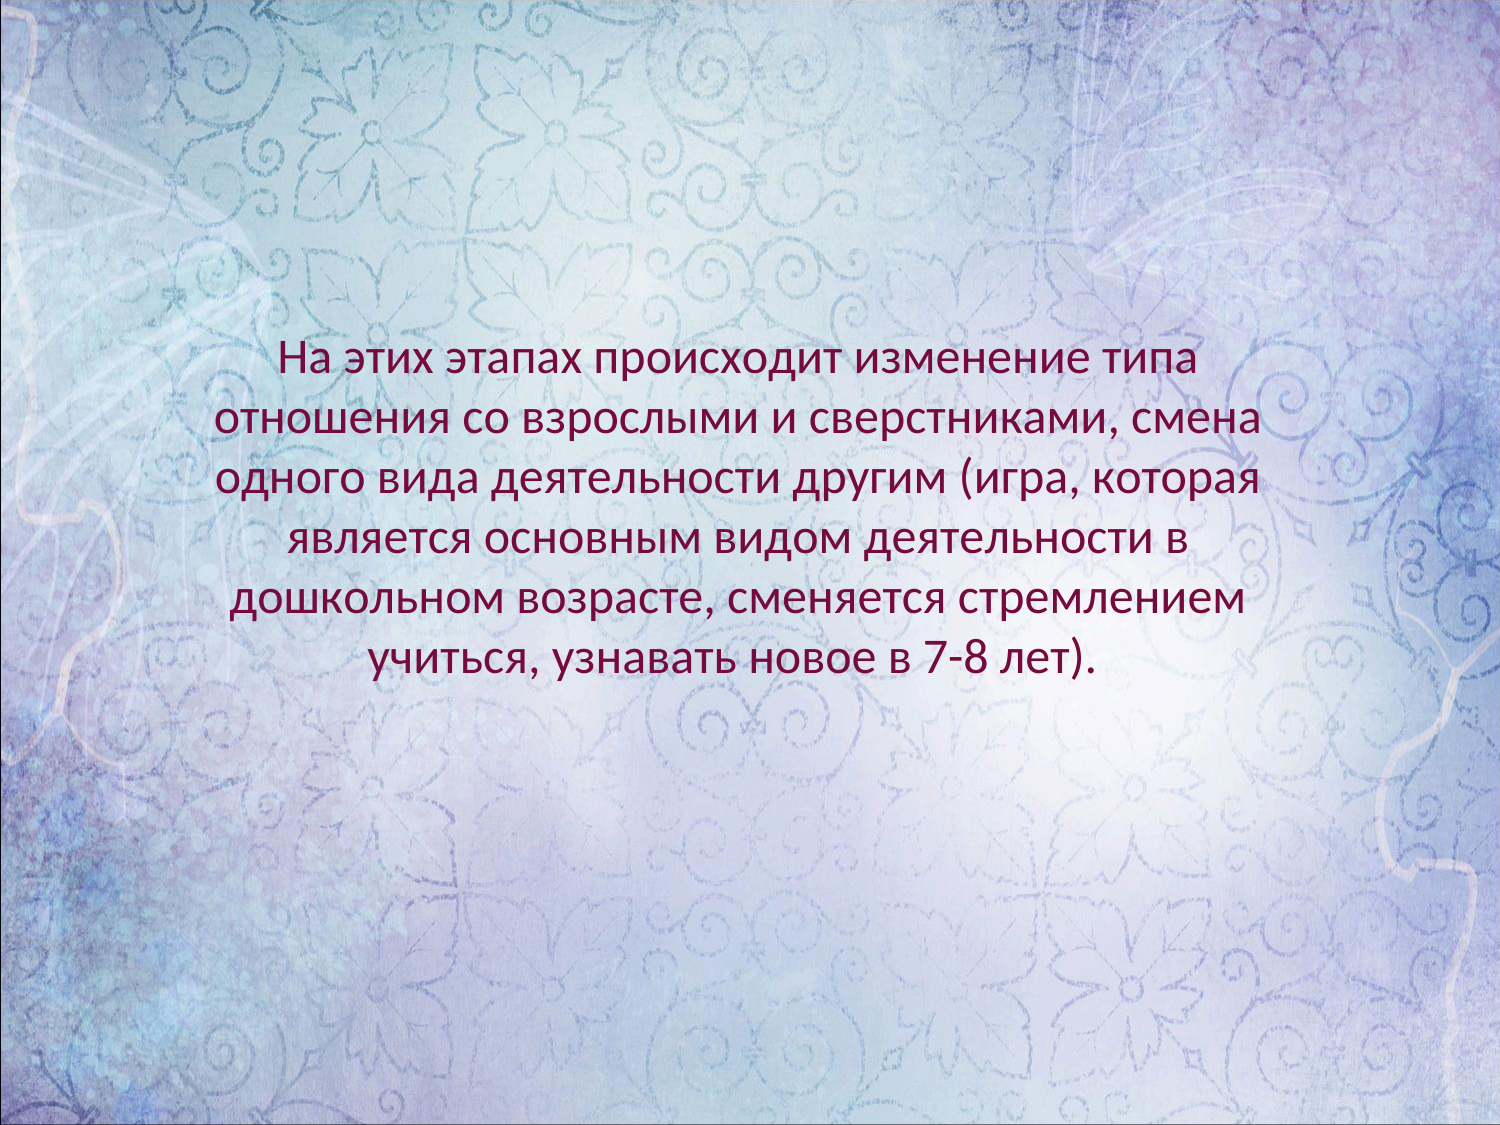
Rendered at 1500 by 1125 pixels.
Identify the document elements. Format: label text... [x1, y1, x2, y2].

picture [0, 0, 1500, 1125]
text_box На этих этапах происходит изменение типа отношения со взрослыми и сверстниками, смена одного вида деятельности другим (игра, которая является основным видом деятельности в дошкольном возрасте, сменяется стремлением учиться, узнавать новое в 7-8 лет). [163, 316, 1313, 692]
